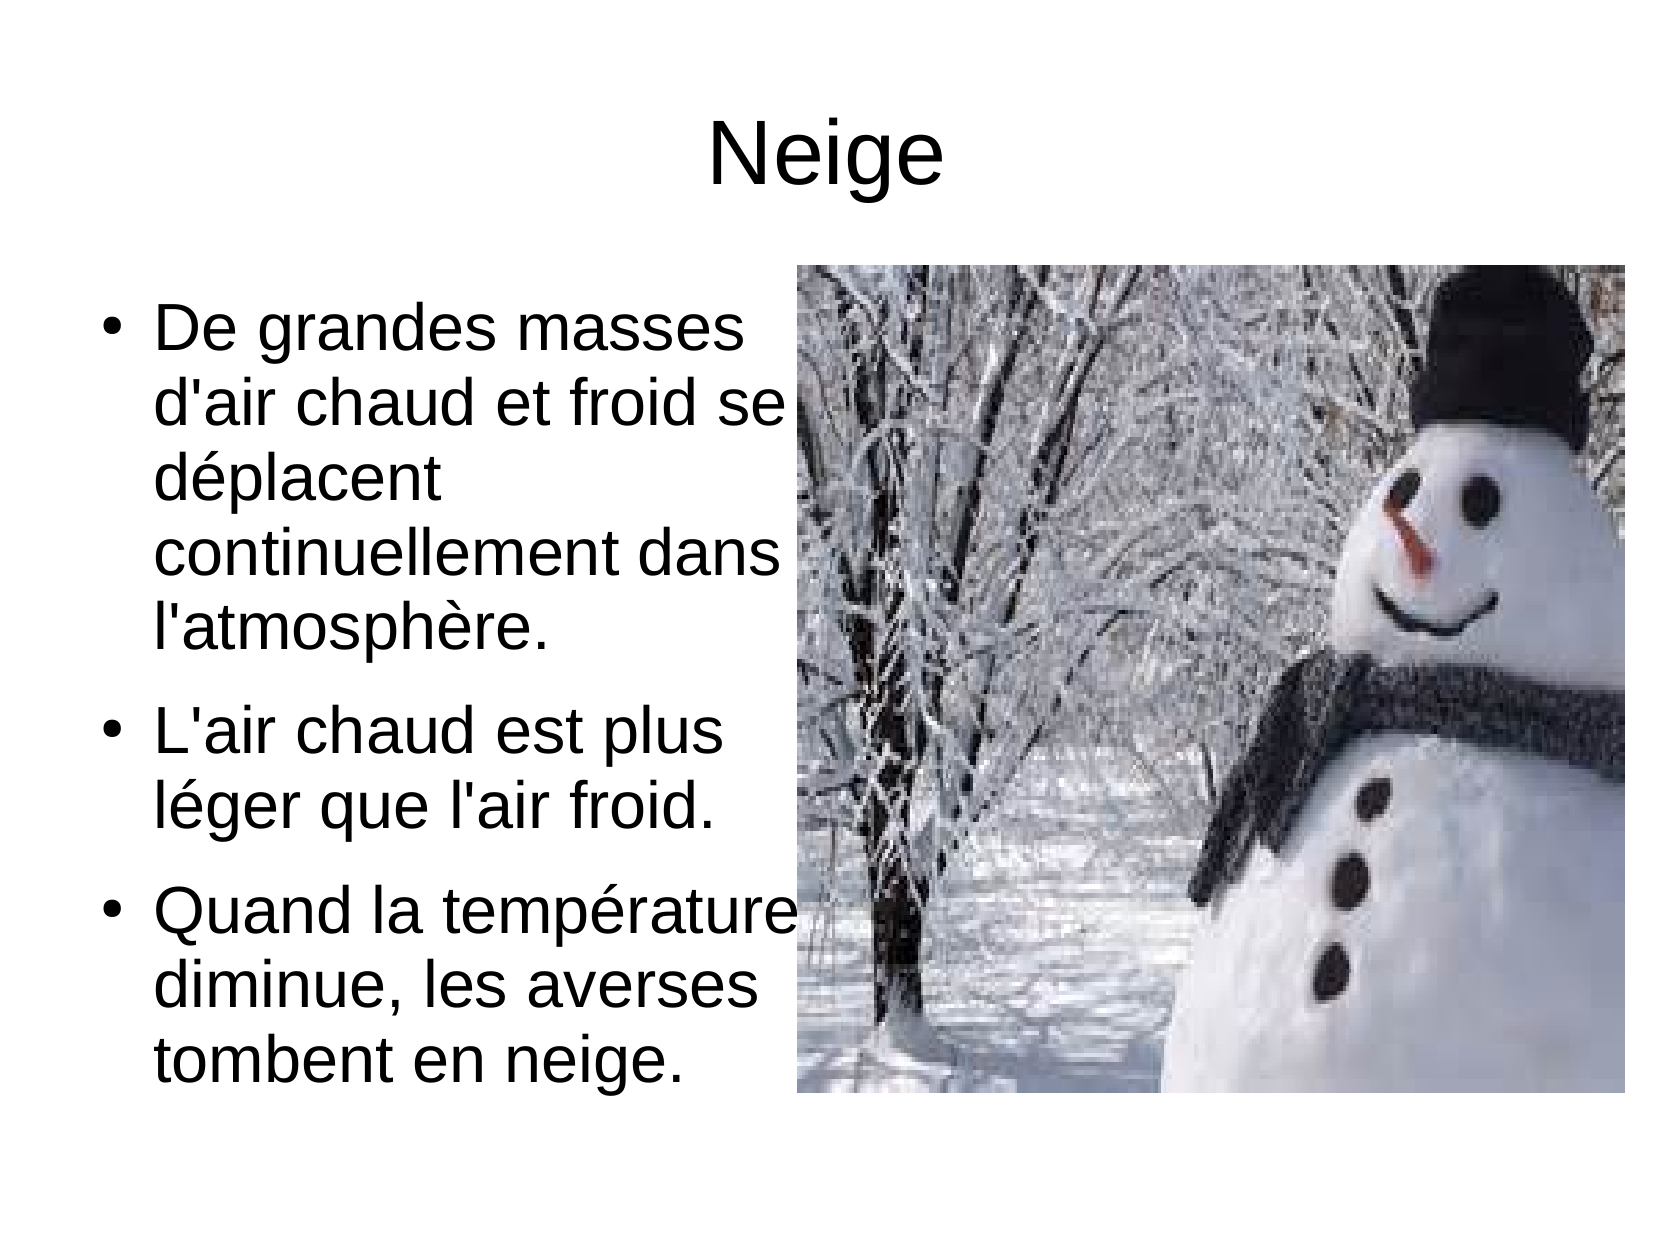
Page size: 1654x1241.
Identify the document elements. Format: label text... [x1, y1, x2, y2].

title Neige [82, 56, 1571, 250]
picture [797, 265, 1625, 1093]
list De grandes masses d'air chaud et froid se déplacent continuellement dans l'atmosphère. L'air chaud est plus léger que l'air froid. Quand la température diminue, les averses tombent en neige. [82, 290, 809, 1202]
